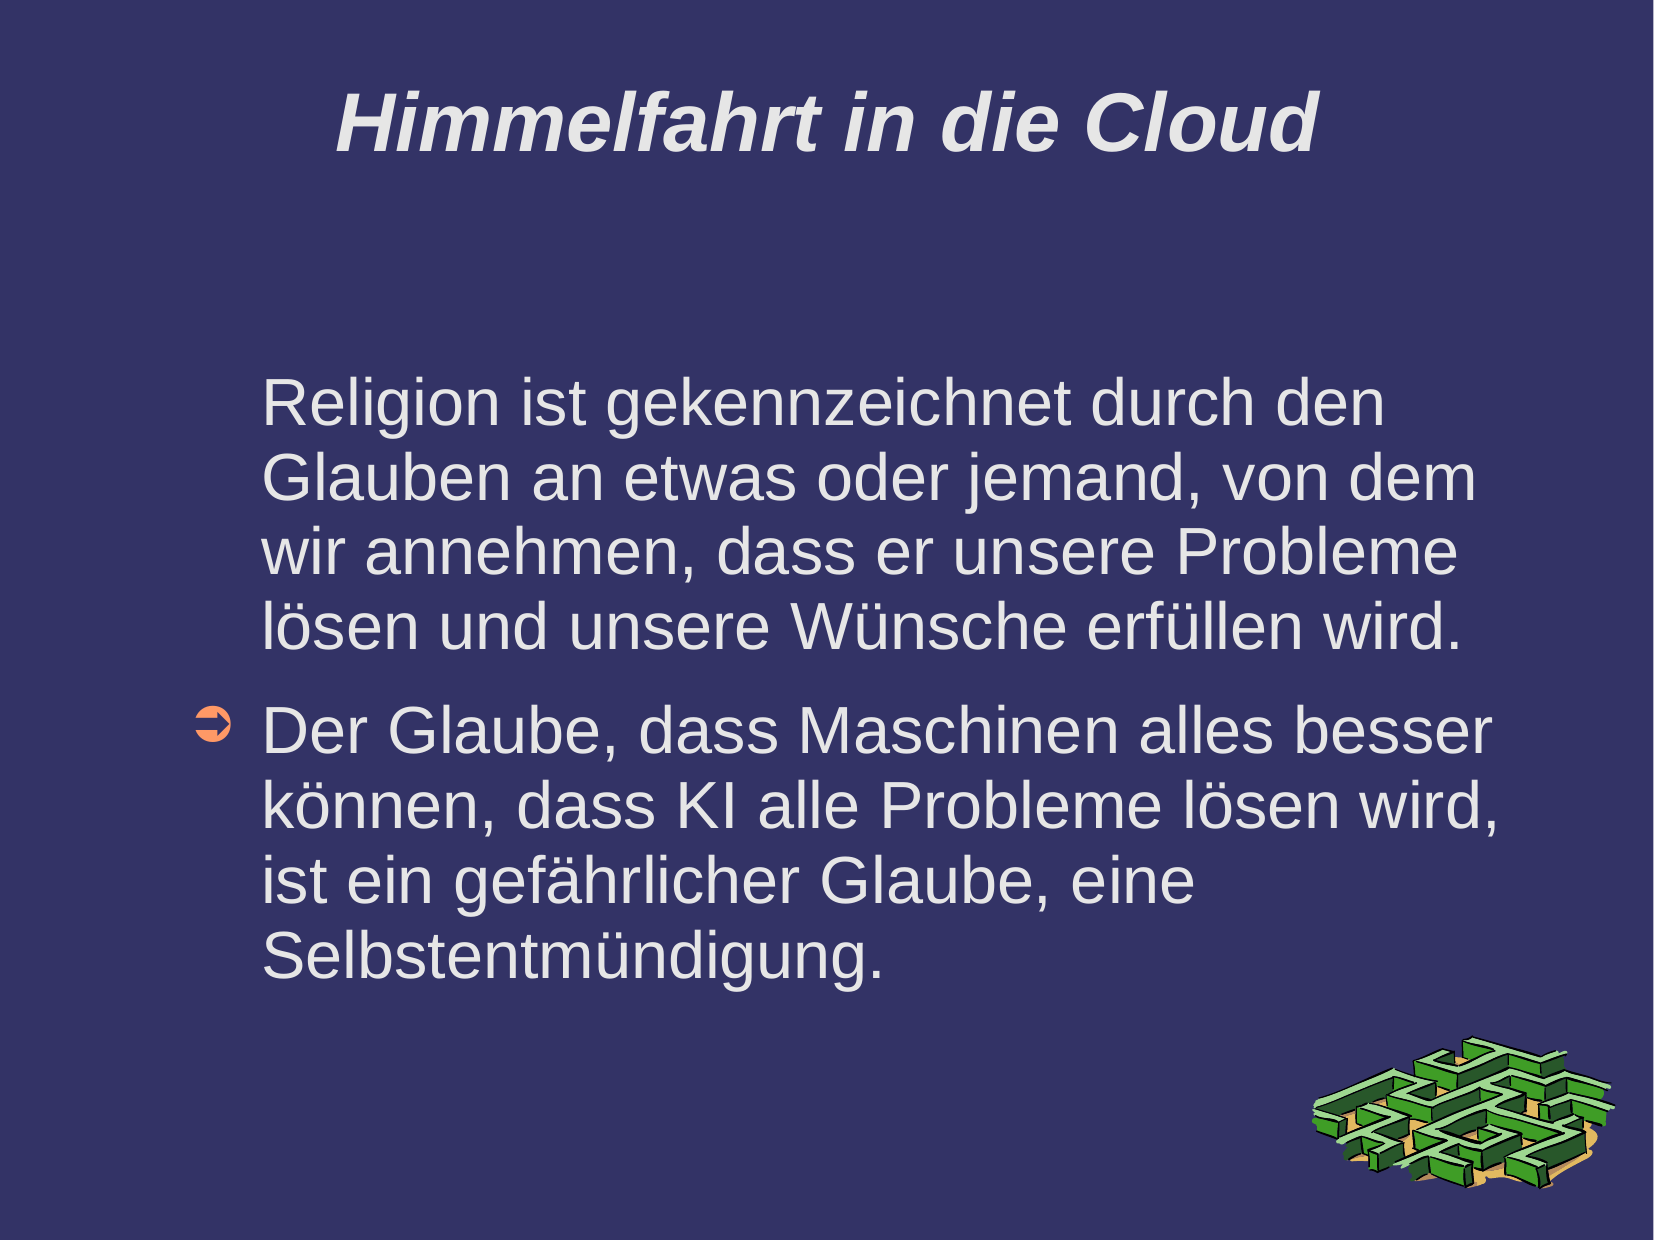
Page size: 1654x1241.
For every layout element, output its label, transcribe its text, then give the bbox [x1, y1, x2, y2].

title Himmelfahrt in die Cloud [121, 19, 1534, 227]
list Religion ist gekennzeichnet durch den Glauben an etwas oder jemand, von dem wir annehmen, dass er unsere Probleme lösen und unsere Wünsche erfüllen wird. Der Glaube, dass Maschinen alles besser können, dass KI alle Probleme lösen wird, ist ein gefährlicher Glaube, eine Selbstentmündigung. [178, 364, 1570, 1147]
